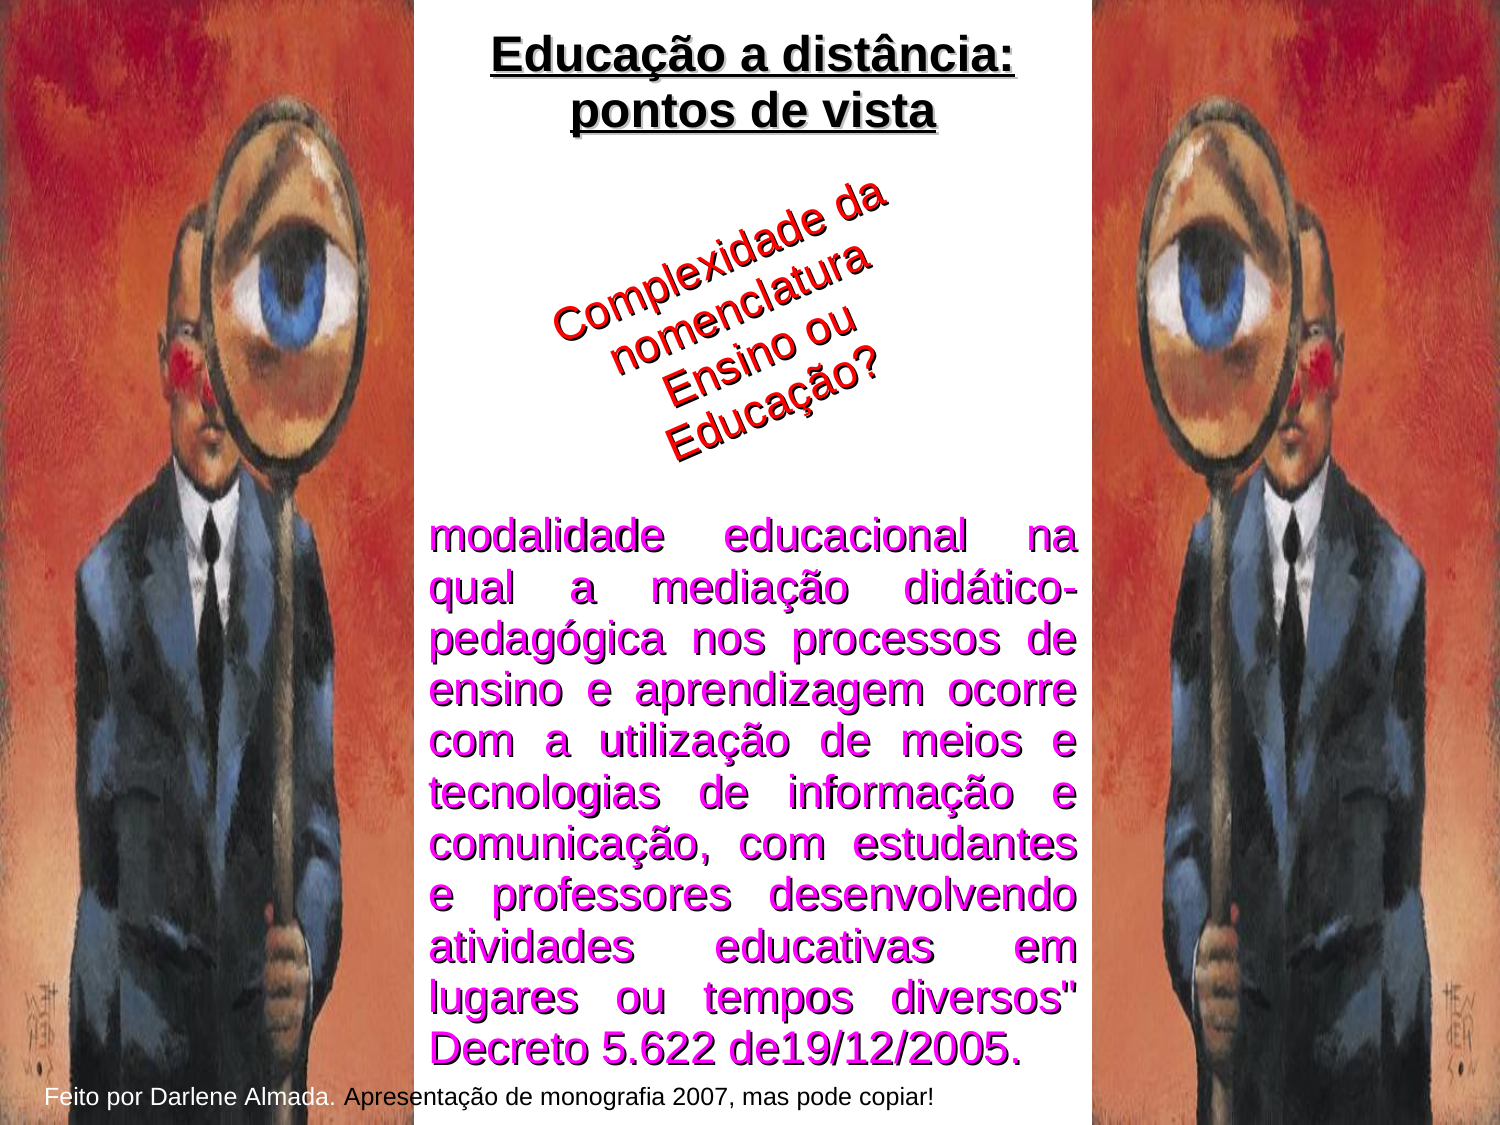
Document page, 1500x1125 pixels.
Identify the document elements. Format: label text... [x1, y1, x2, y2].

text_box Complexidade da nomenclatura Ensino ou Educação? [501, 140, 999, 501]
picture [1092, 0, 1500, 1125]
text_box Feito por Darlene Almada. Apresentação de monografia 2007, mas pode copiar! [29, 1086, 1123, 1125]
picture [0, 0, 414, 1125]
text_box modalidade educacional na qual a mediação didático-pedagógica nos processos de ensino e aprendizagem ocorre com a utilização de meios e tecnologias de informação e comunicação, com estudantes e professores desenvolvendo atividades educativas em lugares ou tempos diversos" Decreto 5.622 de19/12/2005. [413, 501, 1093, 1086]
text_box Educação a distância: pontos de vista [413, 18, 1093, 151]
